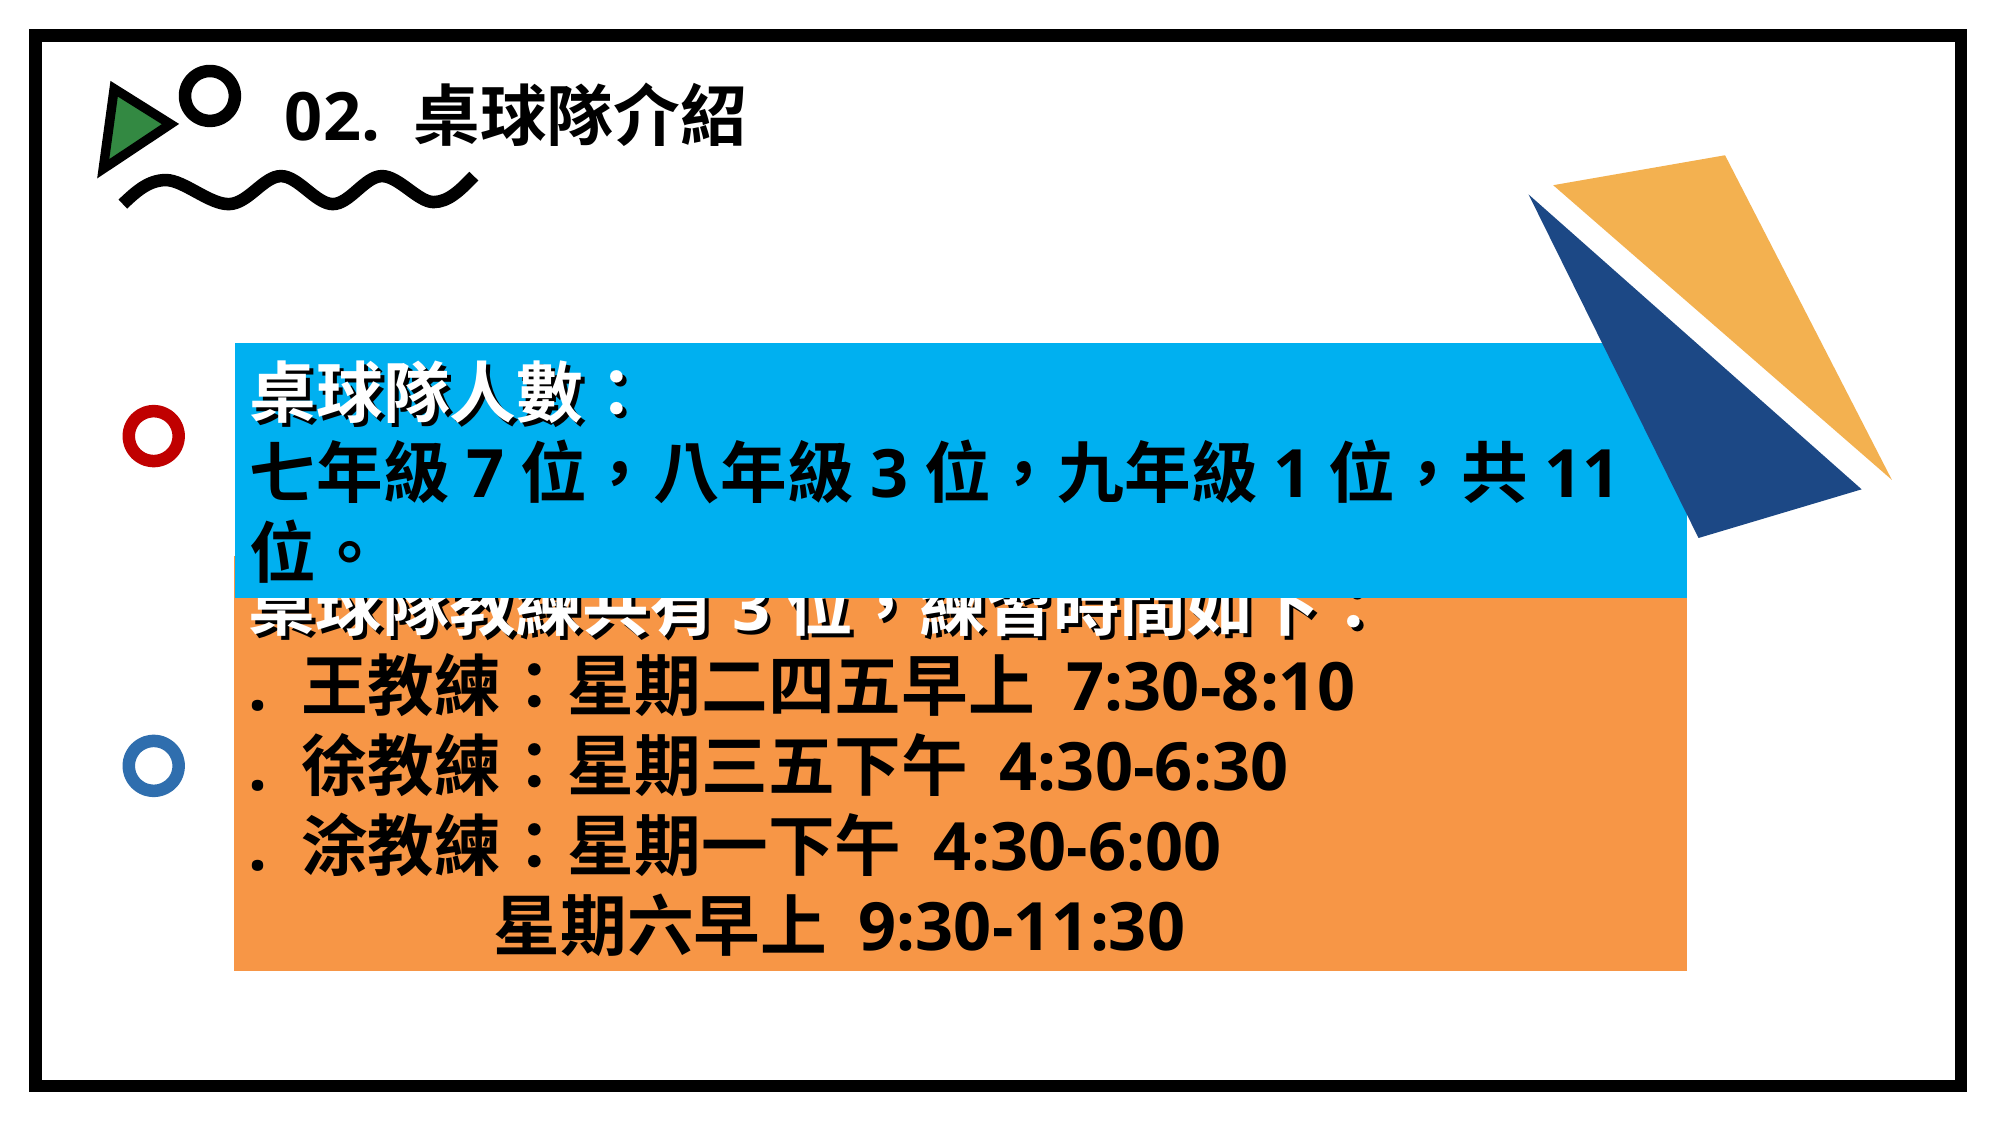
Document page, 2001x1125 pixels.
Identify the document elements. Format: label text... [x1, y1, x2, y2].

text_box [1553, 155, 1892, 480]
text_box 桌球隊人數： 七年級7位，八年級3位，九年級1位，共11位。 [235, 343, 1687, 598]
text_box 桌球隊教練共有3位，練習時間如下： . 王教練：星期二四五早上 7:30-8:10 . 徐教練：星期三五下午 4:30-6:30 . 涂教練：星期一下午 4:30-6:00 星期六早上 9:30-11:30 [234, 556, 1687, 971]
text_box 02. 桌球隊介紹 [269, 65, 850, 162]
text_box [1528, 194, 1862, 538]
text_box [103, 88, 171, 169]
